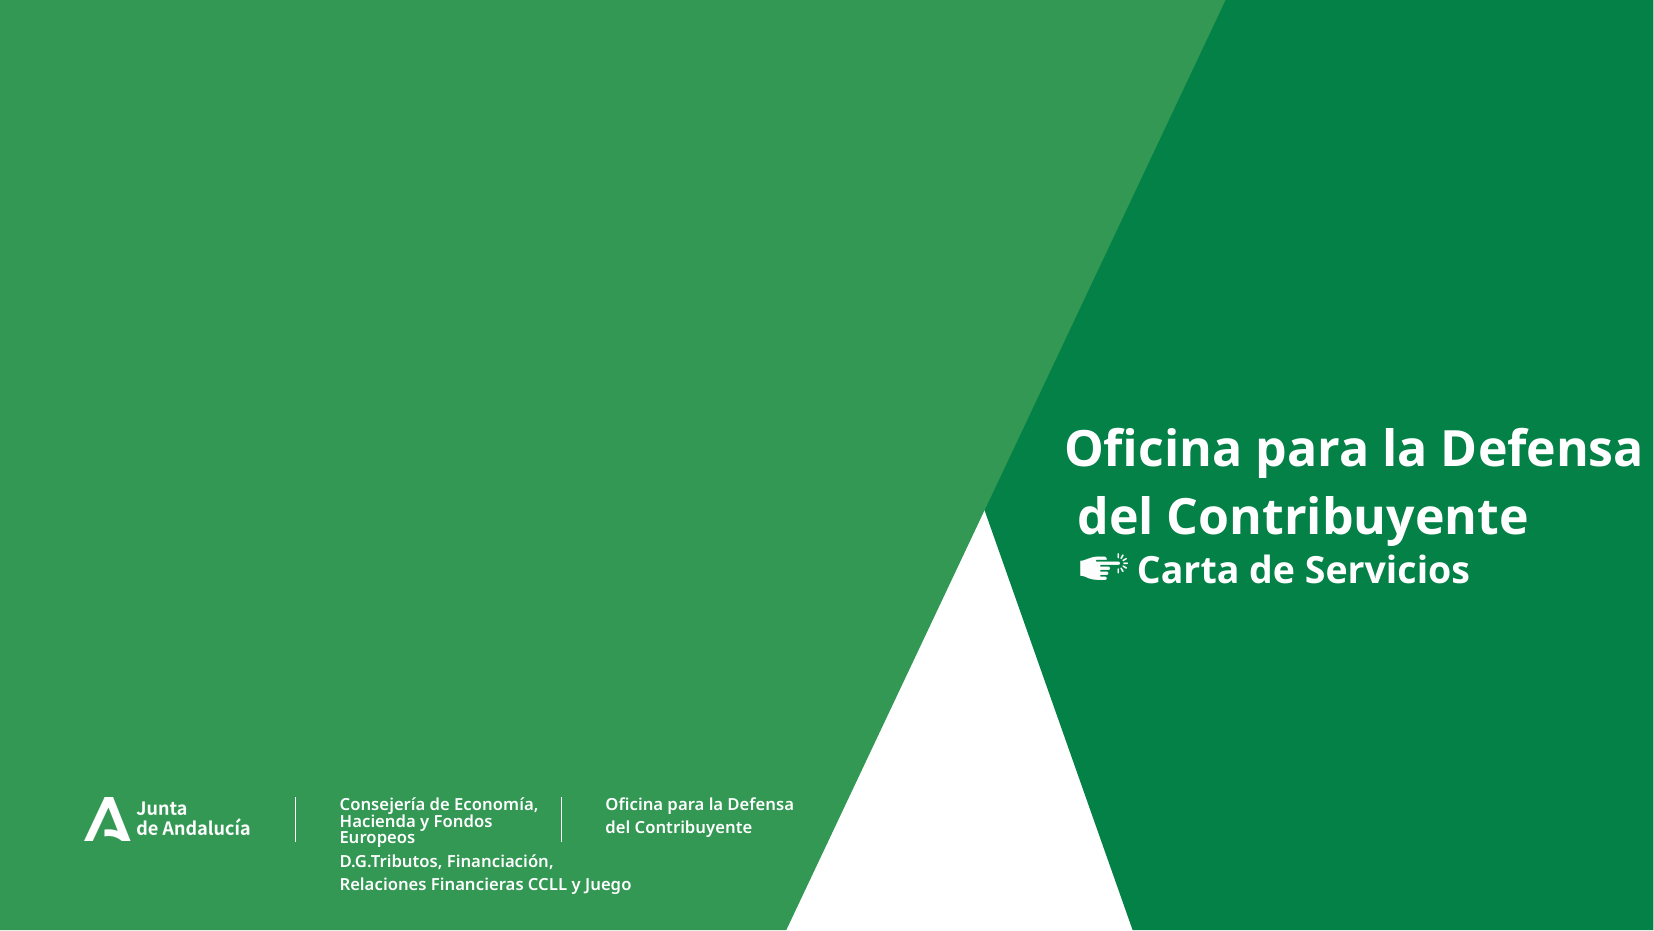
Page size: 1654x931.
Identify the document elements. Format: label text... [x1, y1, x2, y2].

text_box Hacienda y Fondos [339, 809, 477, 826]
text_box [0, 0, 1654, 931]
picture [84, 797, 251, 841]
text_box Carta de Servicios [1136, 543, 1654, 591]
text_box [1619, 444, 1632, 451]
picture [1080, 553, 1128, 580]
text_box Oficina para la Defensa del Contribuyente [1064, 412, 1619, 539]
text_box [1623, 453, 1632, 461]
text_box Oficina para la Defensa del Contribuyente [605, 792, 775, 835]
text_box Consejería de Economía, [339, 792, 548, 814]
text_box Europeos D.G.Tributos, Financiación, Relaciones Financieras CCLL y Juego [339, 826, 602, 890]
